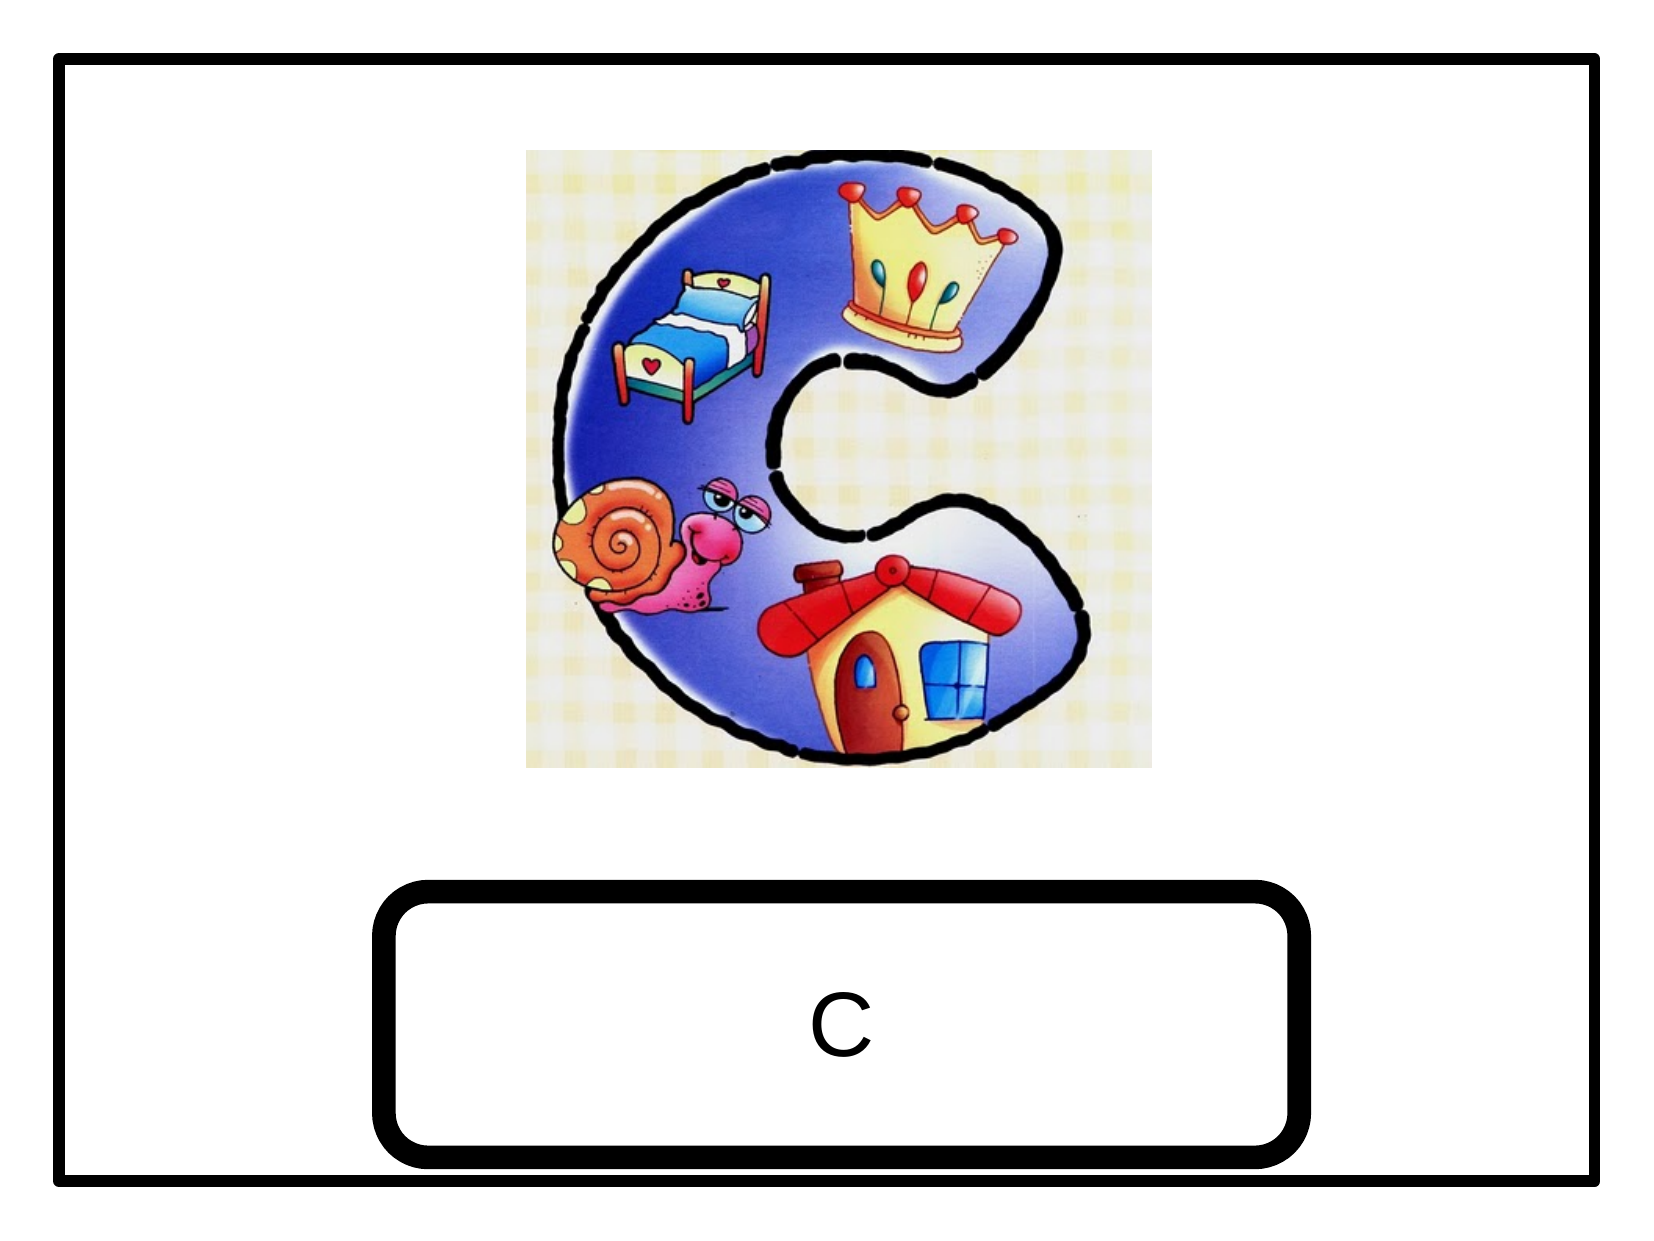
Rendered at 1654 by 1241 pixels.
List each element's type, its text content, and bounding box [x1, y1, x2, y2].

text_box [59, 59, 1595, 1182]
picture [526, 150, 1152, 768]
text_box C [383, 891, 1300, 1158]
